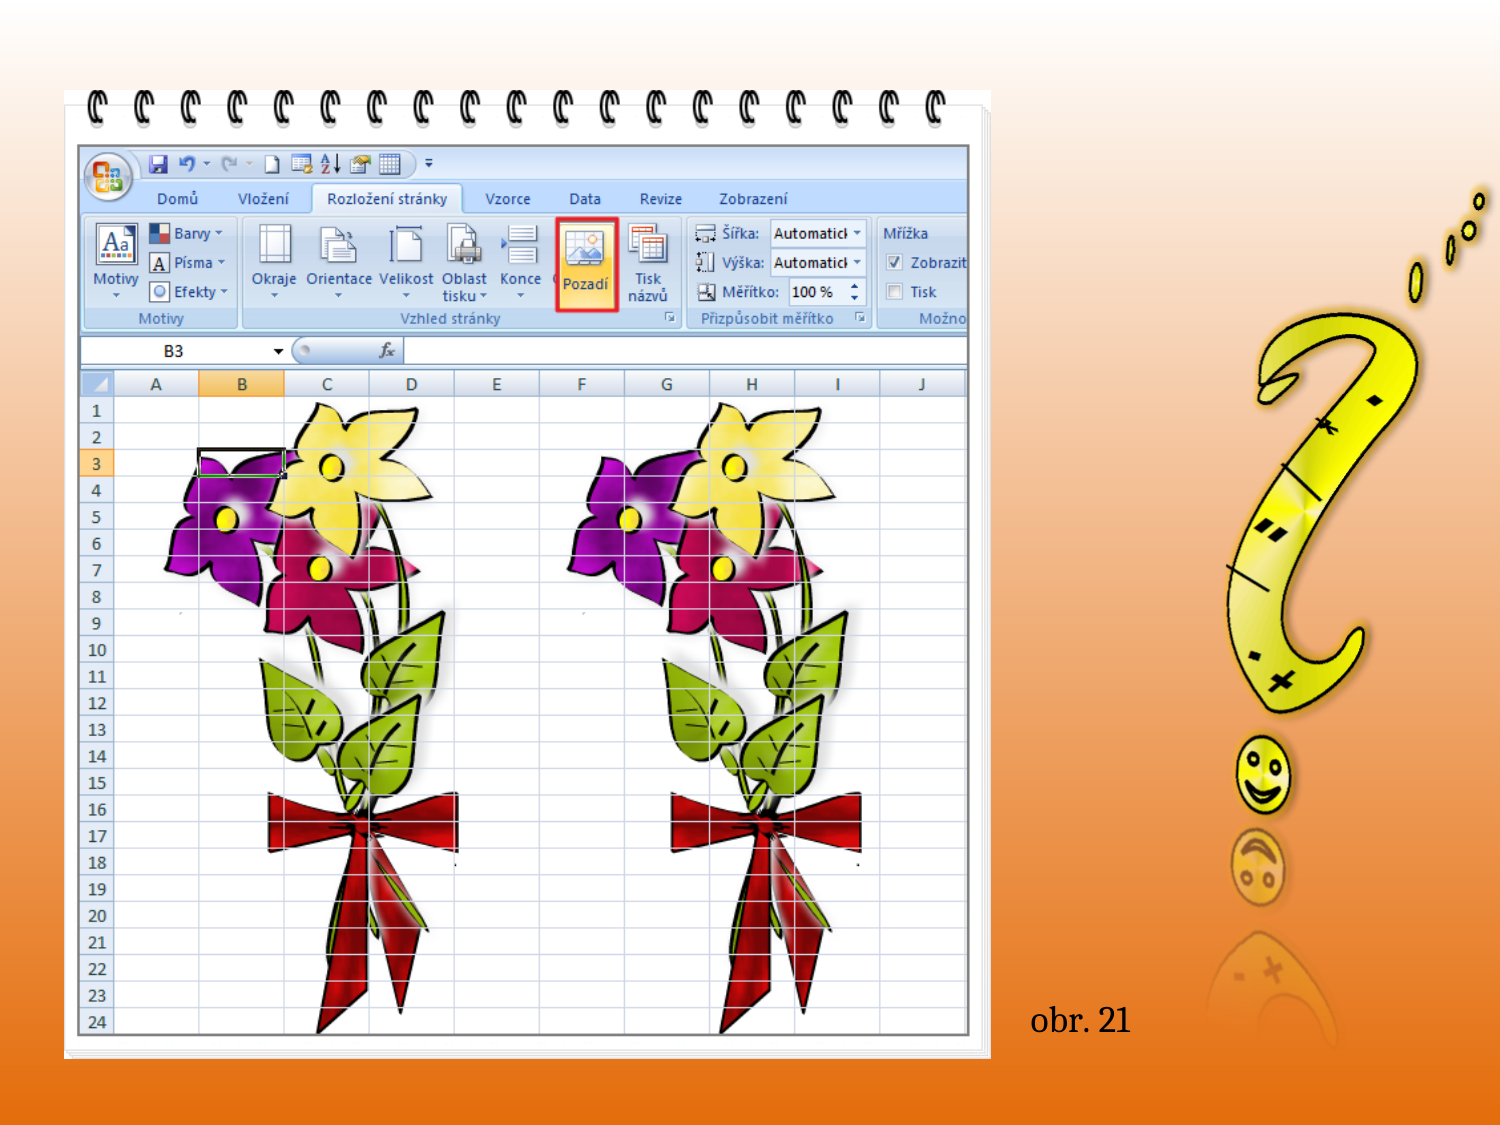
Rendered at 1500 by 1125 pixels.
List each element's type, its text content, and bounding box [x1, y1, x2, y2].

picture [1171, 160, 1500, 1125]
picture [64, 90, 991, 1059]
text_box obr. 21 [1015, 987, 1146, 1049]
